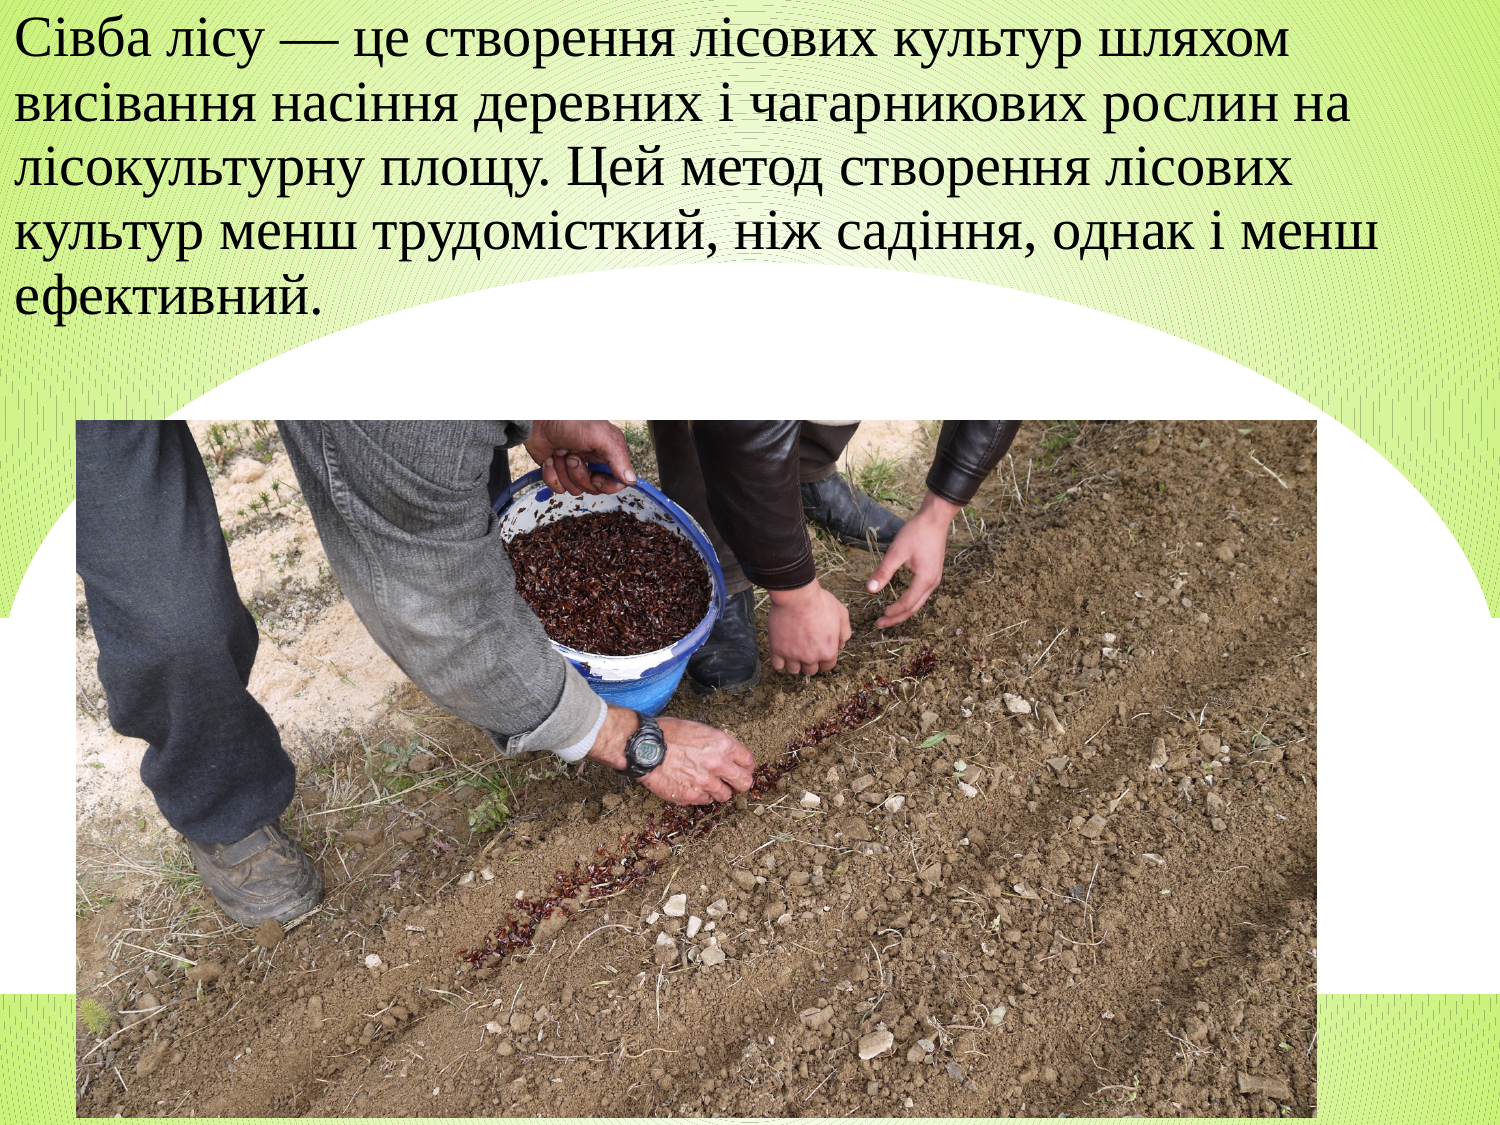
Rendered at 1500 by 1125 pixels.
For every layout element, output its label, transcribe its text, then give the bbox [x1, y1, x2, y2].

picture [76, 420, 1317, 1118]
text_box Сівба лісу — це створення лісових культур шляхом висівання насіння деревних і чагарникових рослин на лісокультурну площу. Цей метод створення лісових культур менш трудомісткий, ніж садіння, однак і менш ефективний. [0, 0, 1500, 335]
